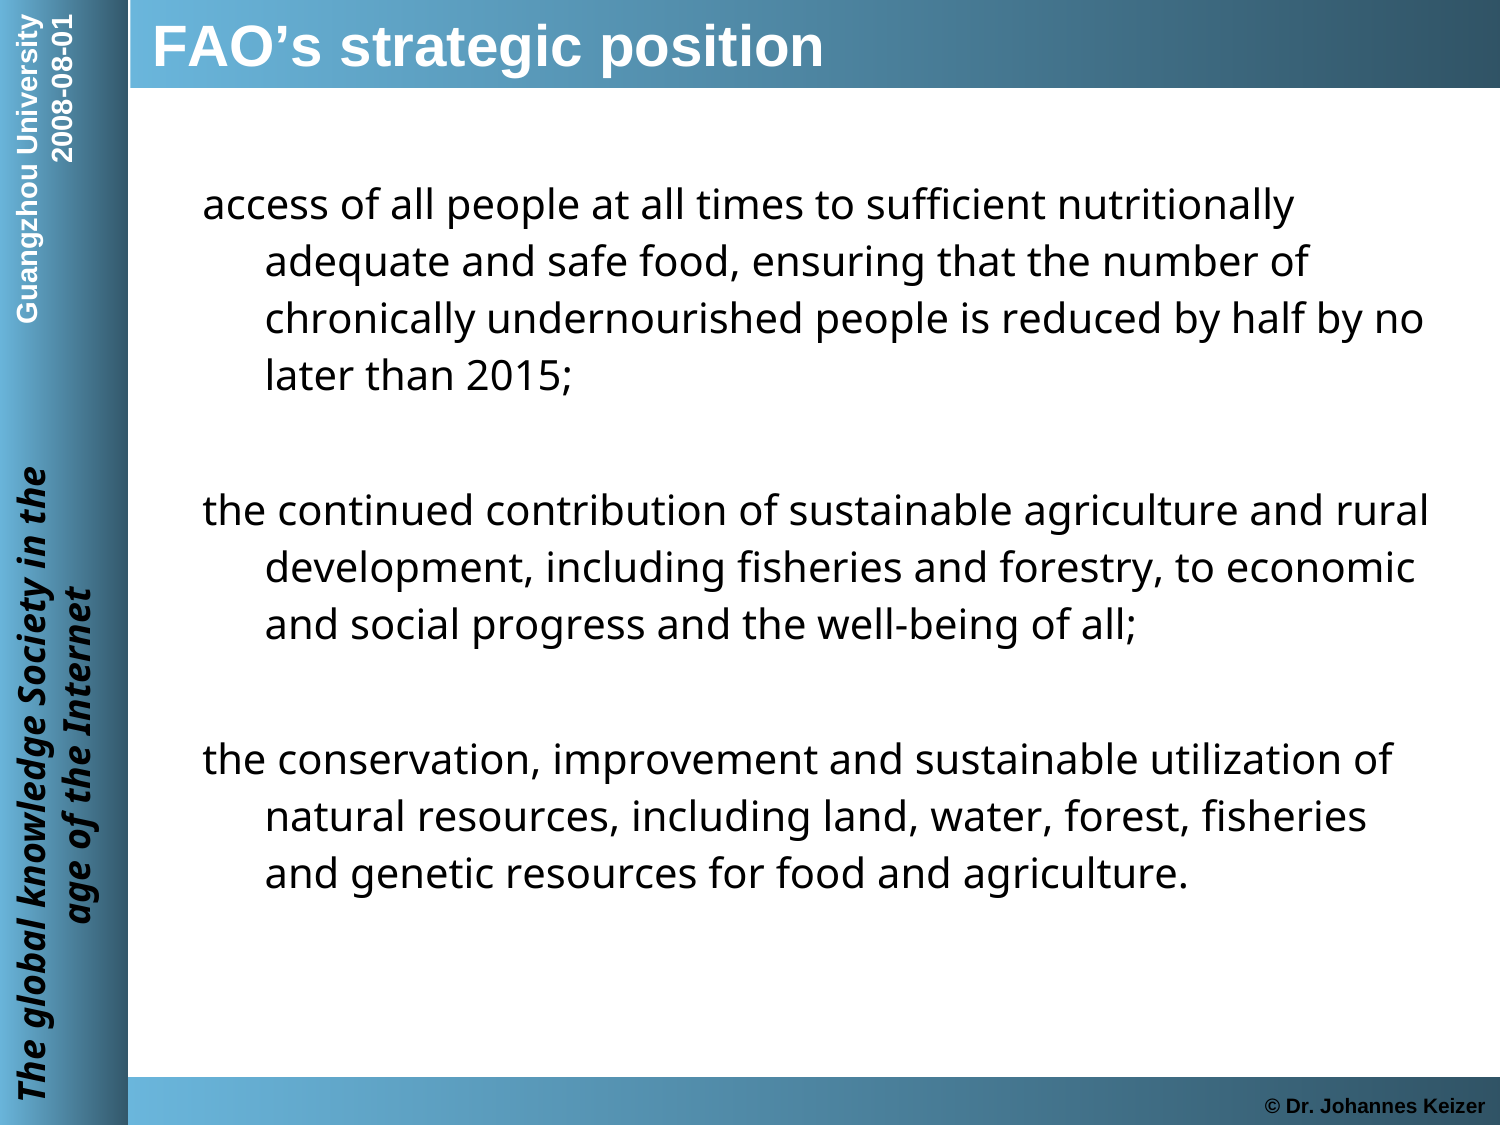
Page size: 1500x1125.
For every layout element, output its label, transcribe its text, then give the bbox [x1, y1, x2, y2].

list access of all people at all times to sufficient nutritionally adequate and safe food, ensuring that the number of chronically undernourished people is reduced by half by no later than 2015; the continued contribution of sustainable agriculture and rural development, including fisheries and forestry, to economic and social progress and the well-being of all; the conservation, improvement and sustainable utilization of natural resources, including land, water, forest, fisheries and genetic resources for food and agriculture. [112, 99, 1460, 1063]
text_box FAO’s strategic position [137, 0, 1075, 131]
